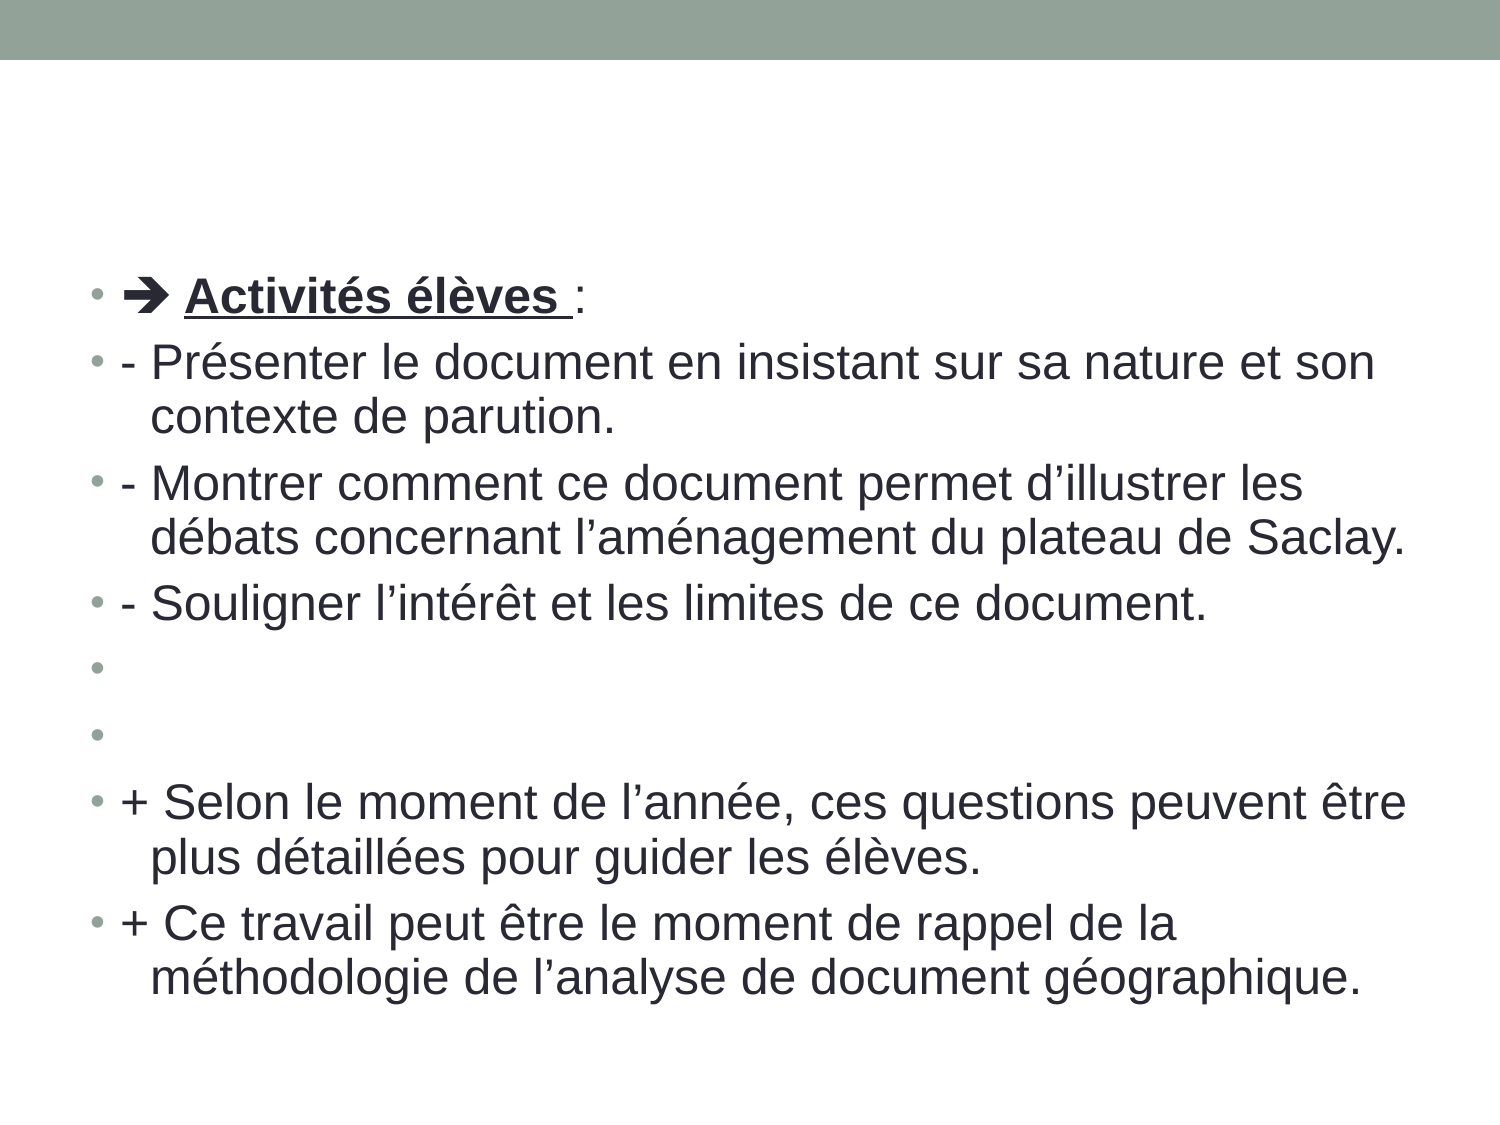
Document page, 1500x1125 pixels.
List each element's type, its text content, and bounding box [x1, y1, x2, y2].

list  Activités élèves : - Présenter le document en insistant sur sa nature et son contexte de parution. - Montrer comment ce document permet d’illustrer les débats concernant l’aménagement du plateau de Saclay. - Souligner l’intérêt et les limites de ce document. + Selon le moment de l’année, ces questions peuvent être plus détaillées pour guider les élèves. + Ce travail peut être le moment de rappel de la méthodologie de l’analyse de document géographique. [75, 262, 1426, 1063]
